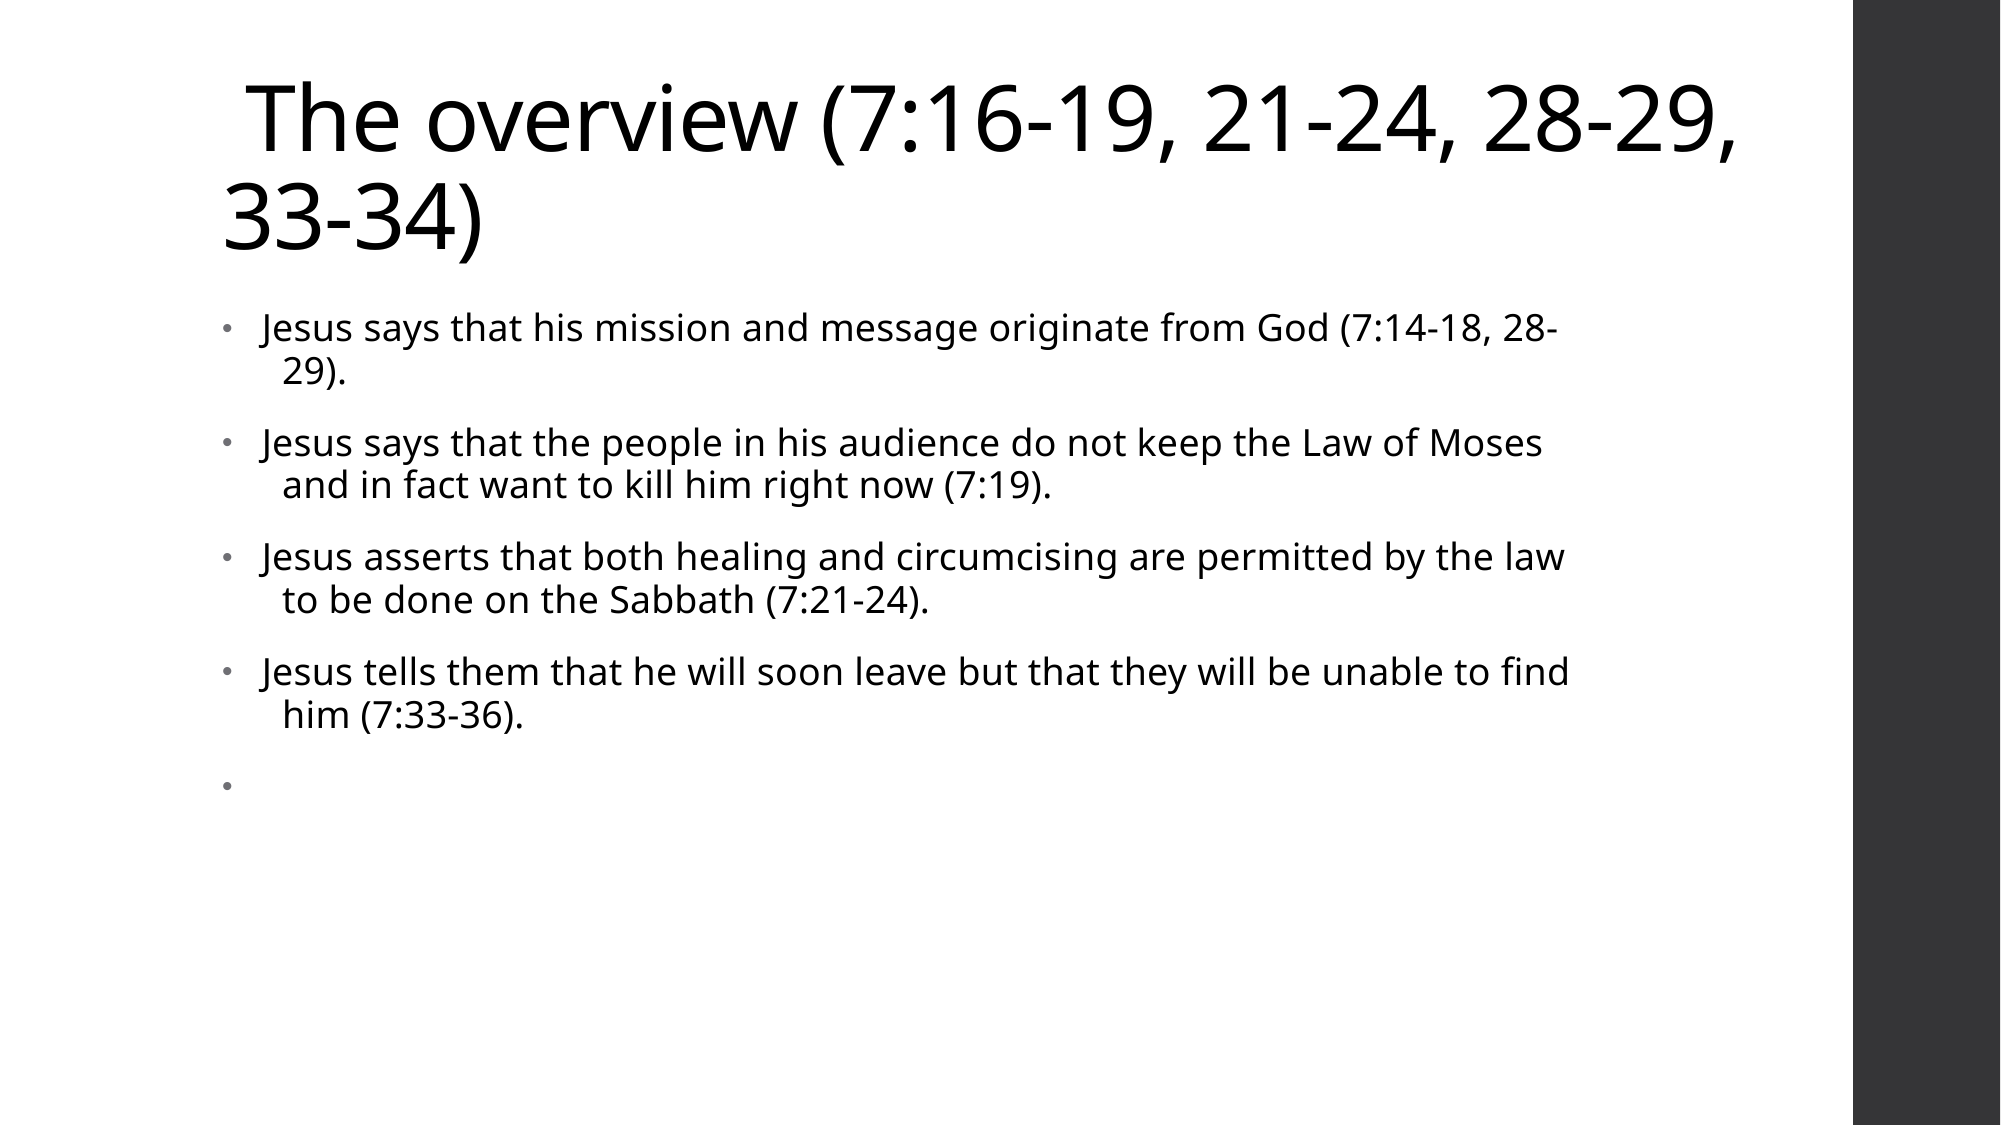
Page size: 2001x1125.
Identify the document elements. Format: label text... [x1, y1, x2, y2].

list Jesus says that his mission and message originate from God (7:14-18, 28-29). Jesus says that the people in his audience do not keep the Law of Moses and in fact want to kill him right now (7:19). Jesus asserts that both healing and circumcising are permitted by the law to be done on the Sabbath (7:21-24). Jesus tells them that he will soon leave but that they will be unable to find him (7:33-36). [206, 299, 1617, 1014]
title The overview (7:16-19, 21-24, 28-29, 33-34) [206, 60, 1797, 278]
